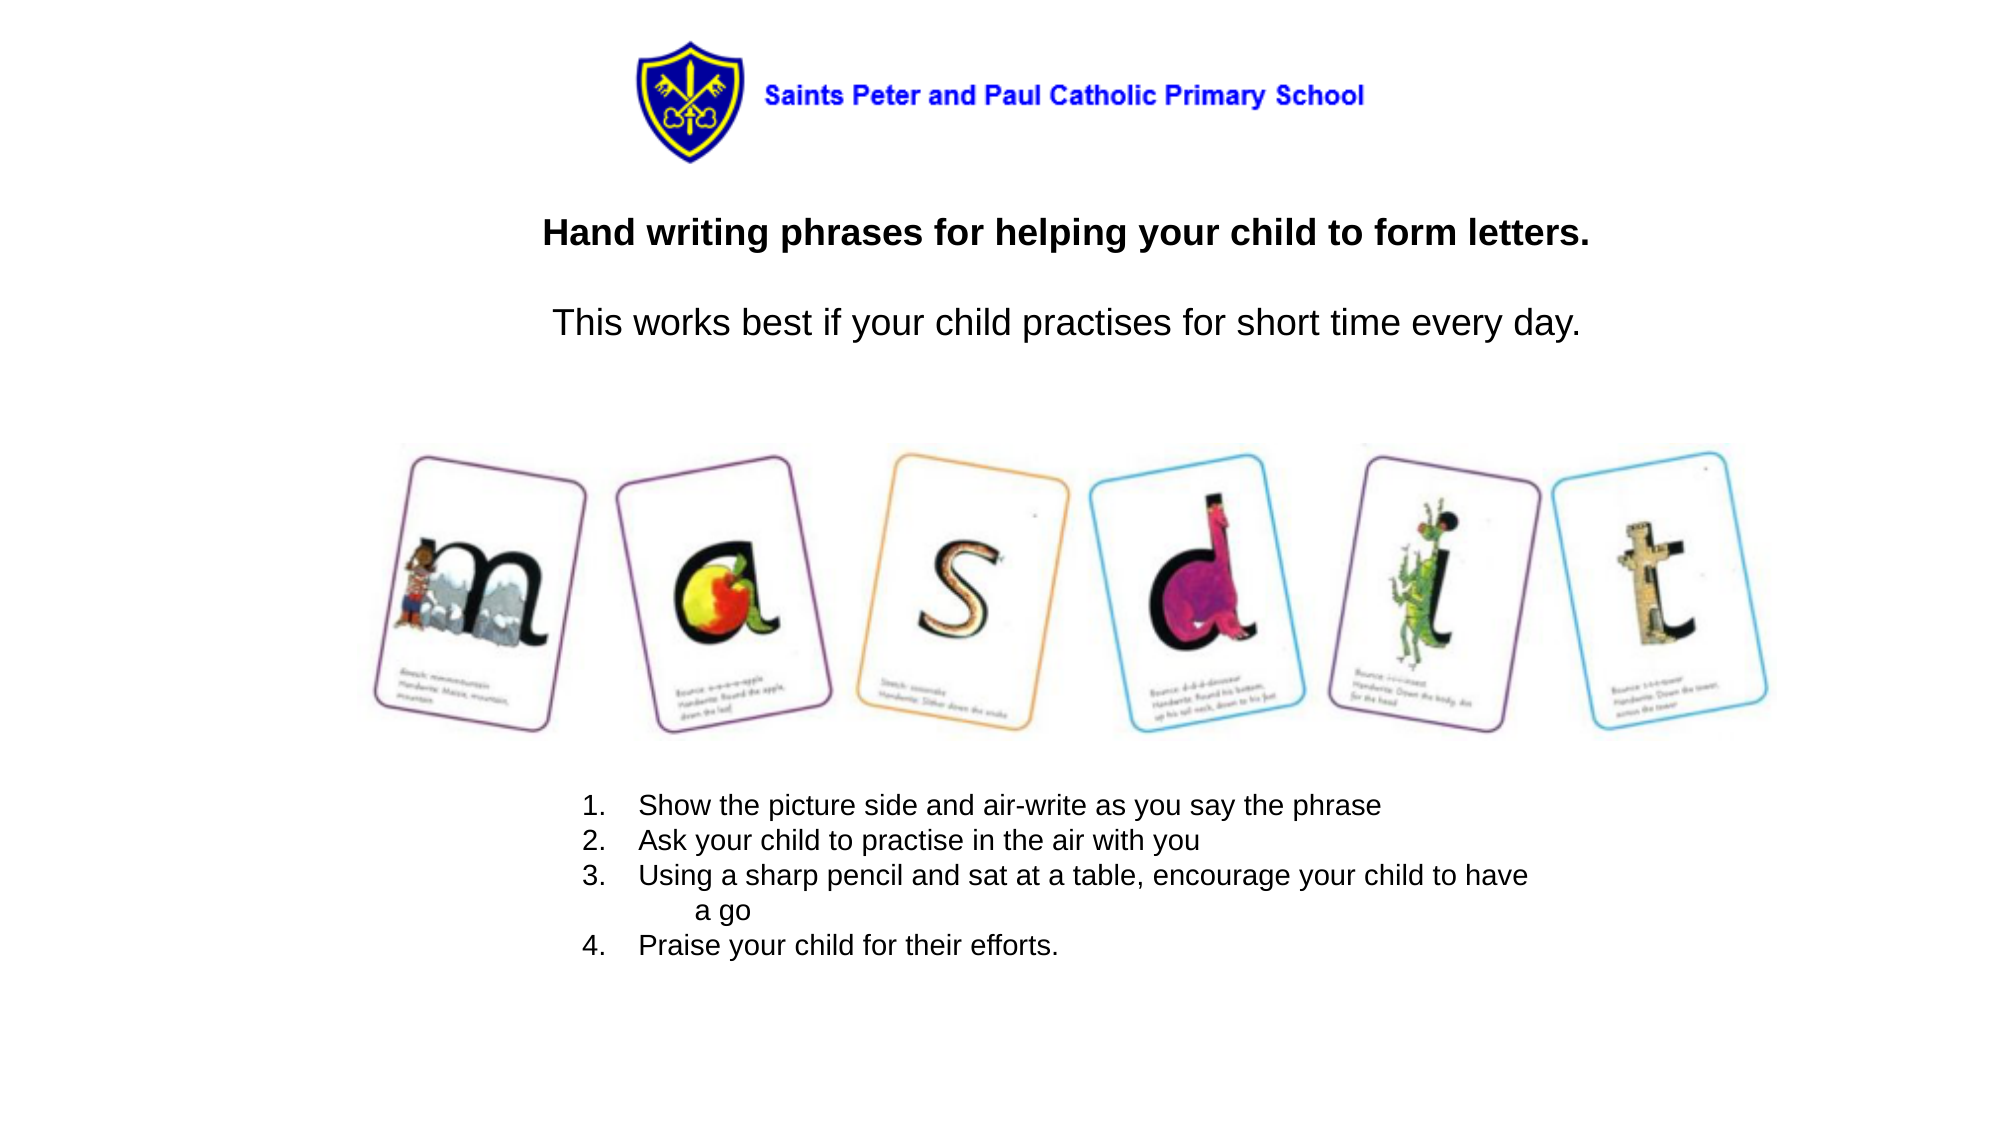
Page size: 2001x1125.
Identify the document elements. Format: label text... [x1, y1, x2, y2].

picture [629, 29, 1374, 165]
picture [357, 443, 1777, 741]
text_box Hand writing phrases for helping your child to form letters. This works best if your child practises for short time every day. [491, 200, 1643, 351]
text_box Show the picture side and air-write as you say the phrase Ask your child to practise in the air with you Using a sharp pencil and sat at a table, encourage your child to have a go Praise your child for their efforts. [567, 779, 1567, 969]
